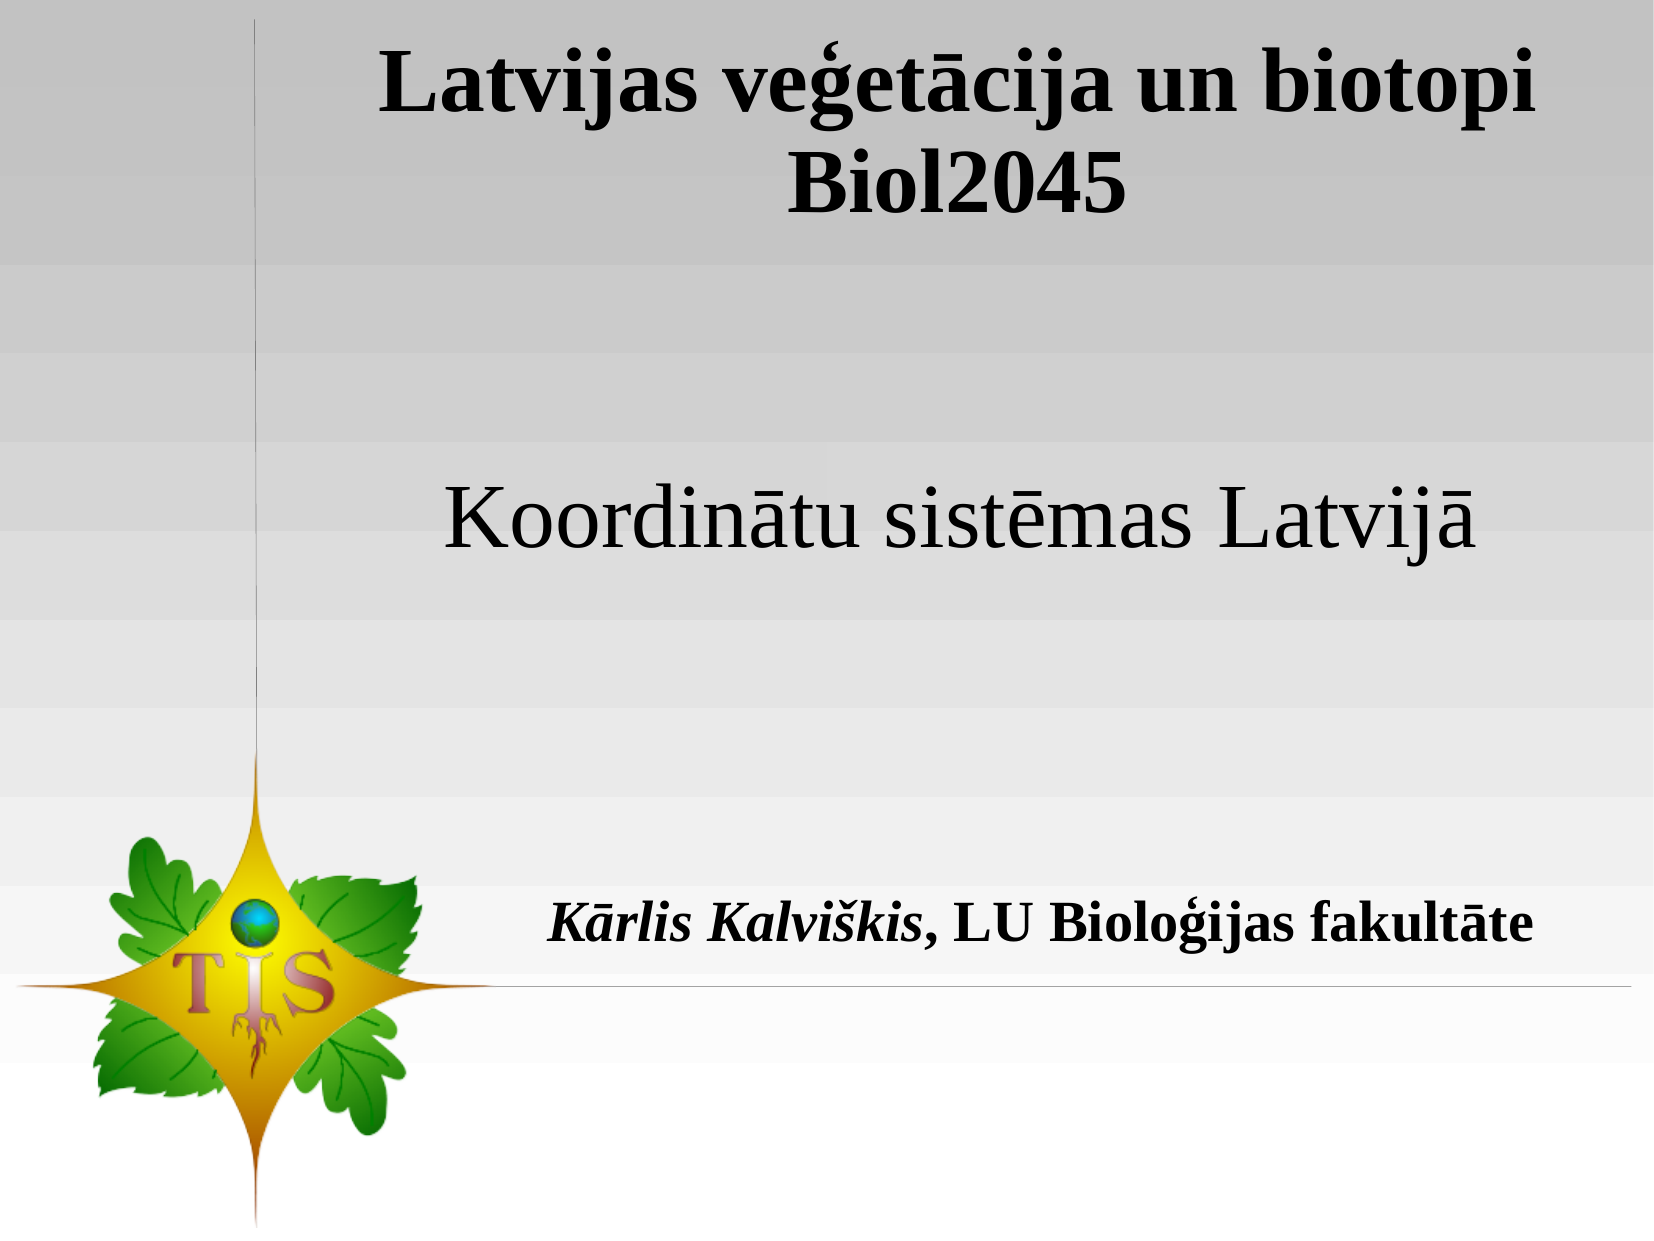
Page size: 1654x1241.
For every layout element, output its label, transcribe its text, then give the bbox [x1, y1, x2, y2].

picture [0, 0, 1654, 1241]
title Koordinātu sistēmas Latvijā [327, 413, 1595, 621]
